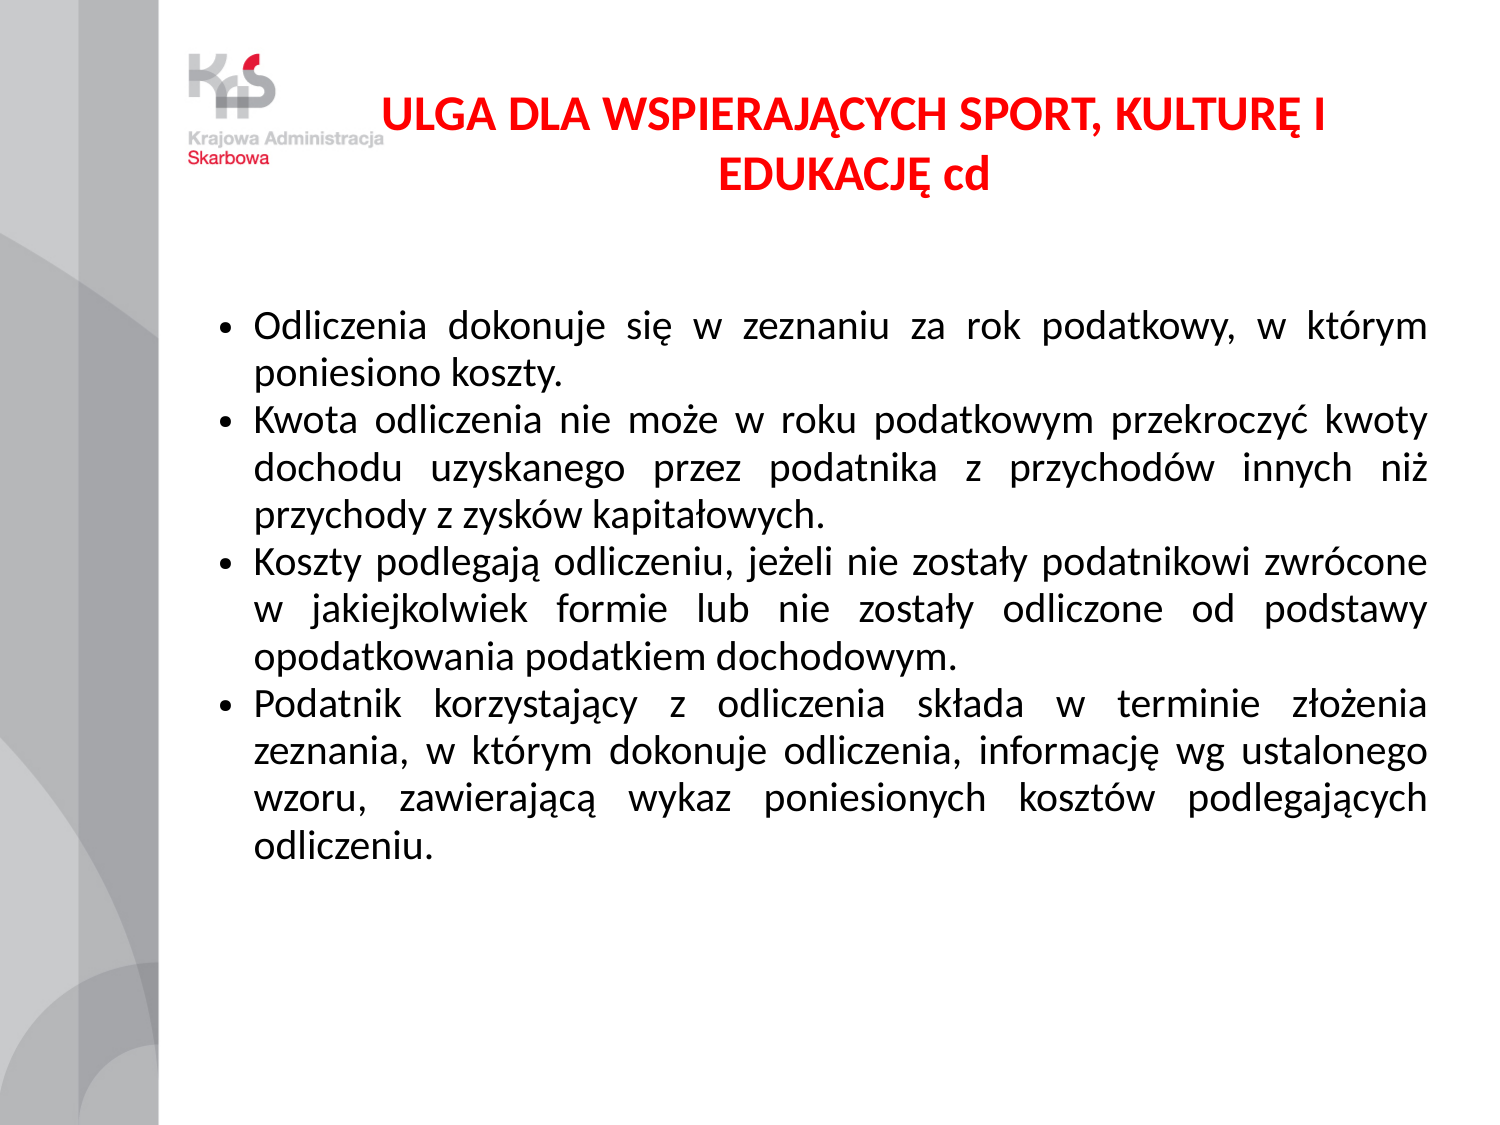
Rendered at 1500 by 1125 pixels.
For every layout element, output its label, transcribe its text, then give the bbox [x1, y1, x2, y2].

picture [0, 0, 1500, 1125]
text_box Odliczenia dokonuje się w zeznaniu za rok podatkowy, w którym poniesiono koszty. Kwota odliczenia nie może w roku podatkowym przekroczyć kwoty dochodu uzyskanego przez podatnika z przychodów innych niż przychody z zysków kapitałowych. Koszty podlegają odliczeniu, jeżeli nie zostały podatnikowi zwrócone w jakiejkolwiek formie lub nie zostały odliczone od podstawy opodatkowania podatkiem dochodowym. Podatnik korzystający z odliczenia składa w terminie złożenia zeznania, w którym dokonuje odliczenia, informację wg ustalonego wzoru, zawierającą wykaz poniesionych kosztów podlegających odliczeniu. [203, 295, 1444, 878]
title Ulga dla wspierających sport, kulturę i edukację cd [360, 45, 1349, 237]
